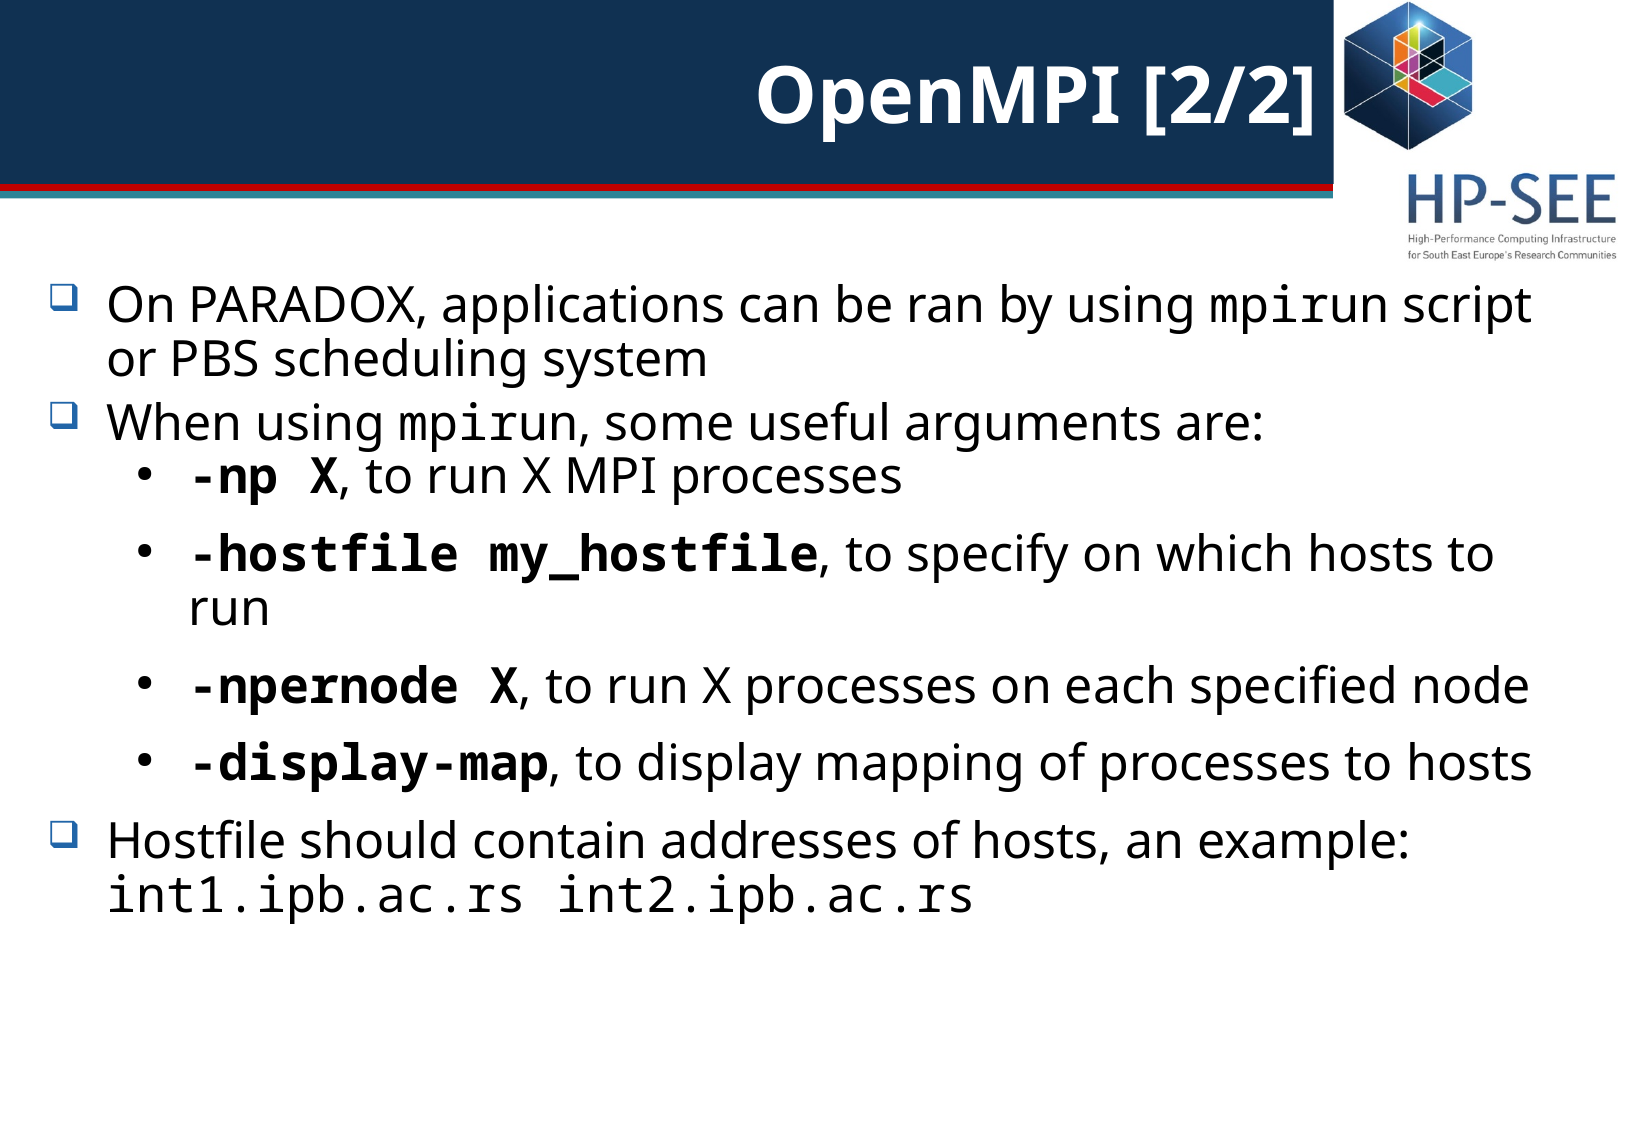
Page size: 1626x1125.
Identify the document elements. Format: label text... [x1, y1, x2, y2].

list On PARADOX, applications can be ran by using mpirun script or PBS scheduling system When using mpirun, some useful arguments are: -np X, to run X MPI processes -hostfile my_hostfile, to specify on which hosts to run -npernode X, to run X processes on each specified node -display-map, to display mapping of processes to hosts Hostfile should contain addresses of hosts, an example: int1.ipb.ac.rs int2.ipb.ac.rs [31, 271, 1593, 1079]
title OpenMPI [2/2] [0, 0, 1334, 184]
picture [1333, 0, 1625, 263]
